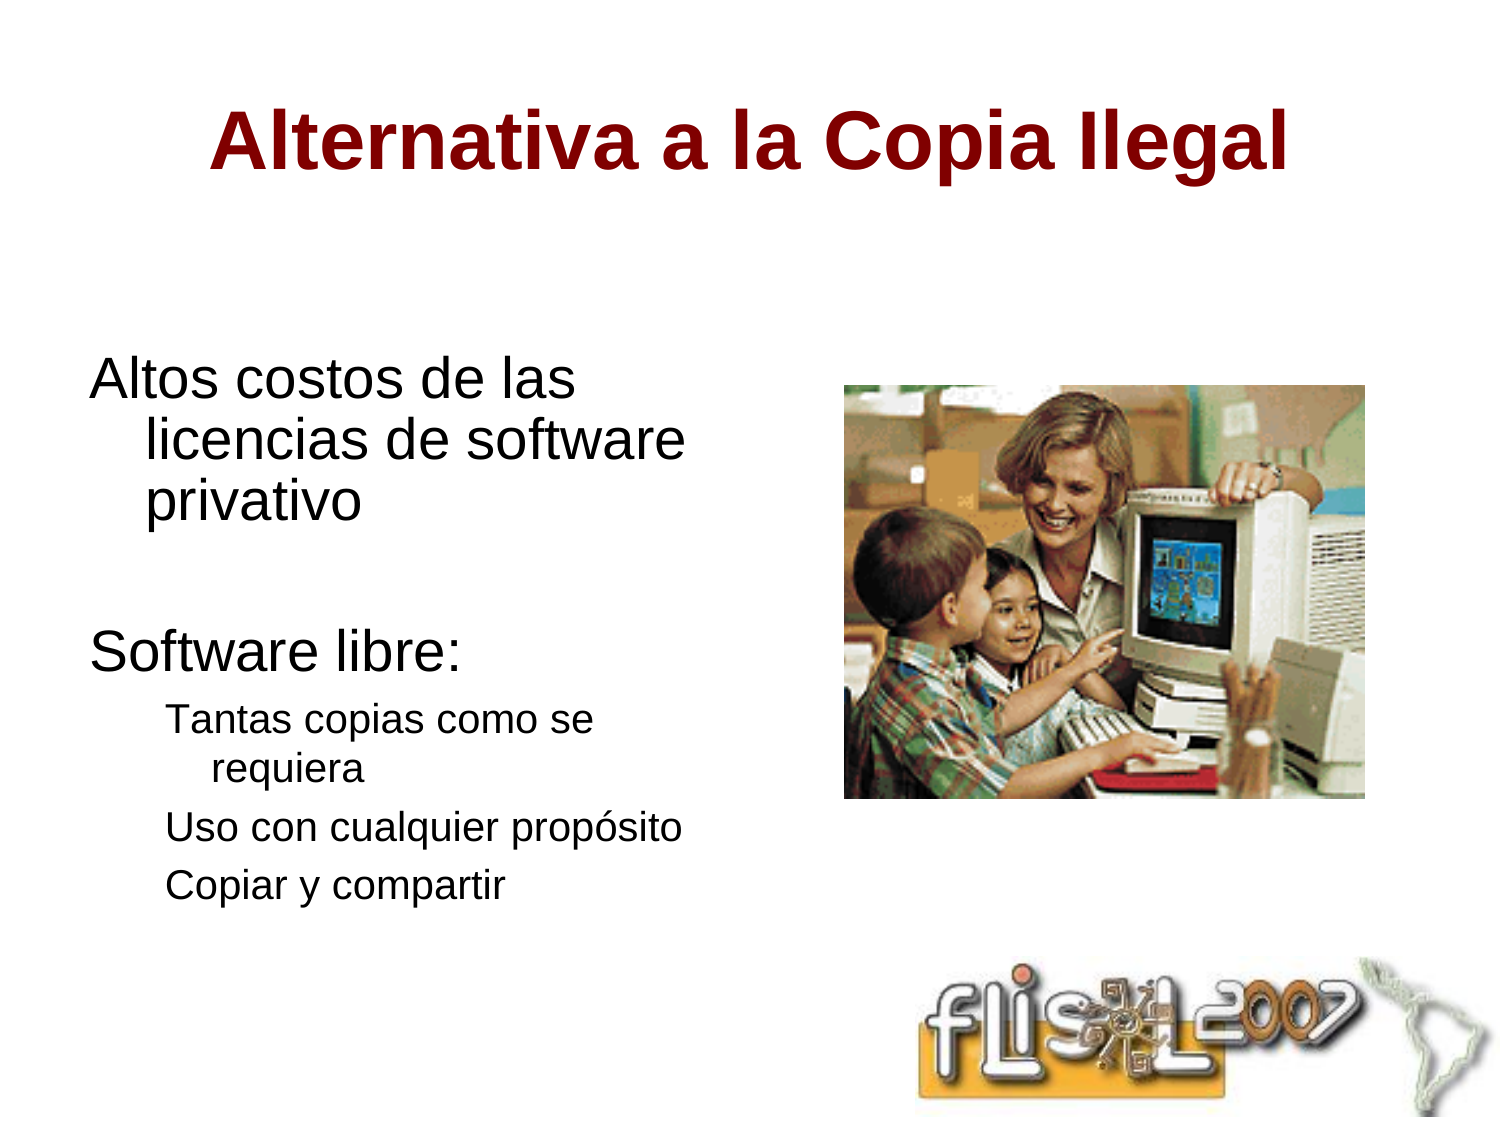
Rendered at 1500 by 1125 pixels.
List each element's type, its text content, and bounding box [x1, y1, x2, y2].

list Altos costos de las licencias de software privativo Software libre: Tantas copias como se requiera Uso con cualquier propósito Copiar y compartir [74, 262, 737, 1037]
picture [915, 956, 1500, 1117]
title Alternativa a la Copia Ilegal [75, 45, 1426, 233]
picture [844, 385, 1365, 799]
